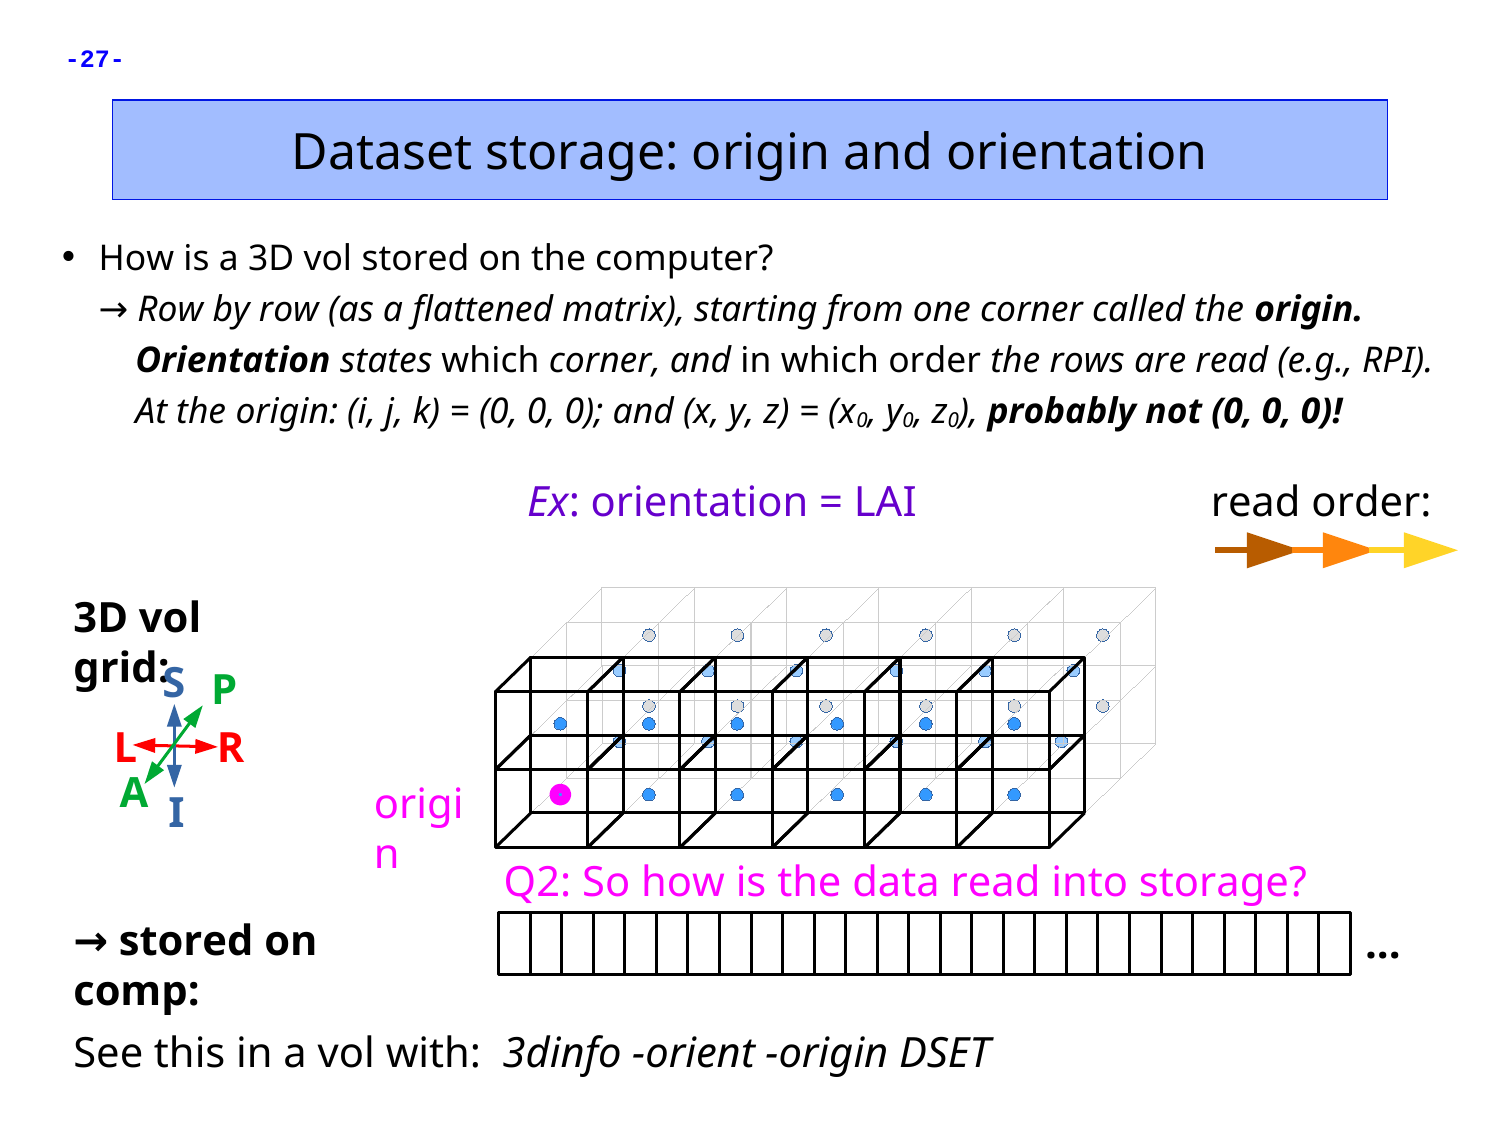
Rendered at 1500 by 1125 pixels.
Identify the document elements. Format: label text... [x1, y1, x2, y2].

text_box [553, 788, 567, 801]
text_box [919, 701, 933, 713]
text_box read order: [1196, 466, 1458, 539]
text_box How is a 3D vol stored on the computer? → Row by row (as a flattened matrix), starting from one corner called the origin. Orientation states which corner, and in which order the rows are read (e.g., RPI). At the origin: (i, j, k) = (0, 0, 0); and (x, y, z) = (x0, y0, z0), probably not (0, 0, 0)! [46, 226, 1489, 376]
text_box [1007, 788, 1021, 801]
text_box L [98, 713, 151, 779]
text_box ... [1350, 909, 1456, 975]
text_box [642, 788, 656, 801]
text_box [1007, 717, 1021, 731]
text_box [830, 788, 844, 801]
text_box [701, 737, 710, 743]
text_box [613, 666, 622, 677]
text_box [730, 788, 744, 801]
text_box 3D vol grid: [58, 583, 320, 649]
text_box [830, 717, 844, 731]
text_box [642, 701, 656, 713]
text_box [1055, 744, 1068, 748]
text_box [642, 717, 656, 731]
text_box [642, 628, 656, 642]
text_box [819, 701, 833, 713]
text_box Dataset storage: origin and orientation [112, 99, 1388, 200]
text_box [792, 666, 803, 677]
text_box A [104, 758, 157, 824]
text_box [702, 666, 714, 677]
text_box [919, 628, 933, 642]
text_box [553, 717, 567, 731]
text_box origin [359, 769, 496, 835]
text_box [1069, 666, 1080, 677]
text_box P [198, 655, 248, 721]
text_box [819, 628, 833, 642]
text_box [731, 628, 744, 642]
text_box [978, 737, 987, 743]
text_box → stored on comp: [58, 906, 470, 981]
text_box See this in a vol with: 3dinfo -orient -origin DSET [58, 1018, 1432, 1084]
text_box [1008, 701, 1021, 713]
text_box [789, 737, 802, 743]
text_box Q2: So how is the data read into storage? [488, 847, 1365, 913]
text_box [730, 717, 744, 731]
text_box [1096, 628, 1110, 642]
text_box [919, 788, 933, 801]
text_box [919, 717, 933, 731]
text_box [1055, 737, 1063, 743]
text_box [979, 666, 991, 677]
text_box [1096, 701, 1110, 713]
text_box S [147, 648, 203, 714]
text_box Ex: orientation = LAI [512, 466, 1026, 542]
text_box [890, 666, 898, 677]
text_box I [153, 778, 209, 844]
text_box [731, 701, 744, 713]
text_box R [202, 713, 254, 779]
text_box [1007, 628, 1021, 642]
